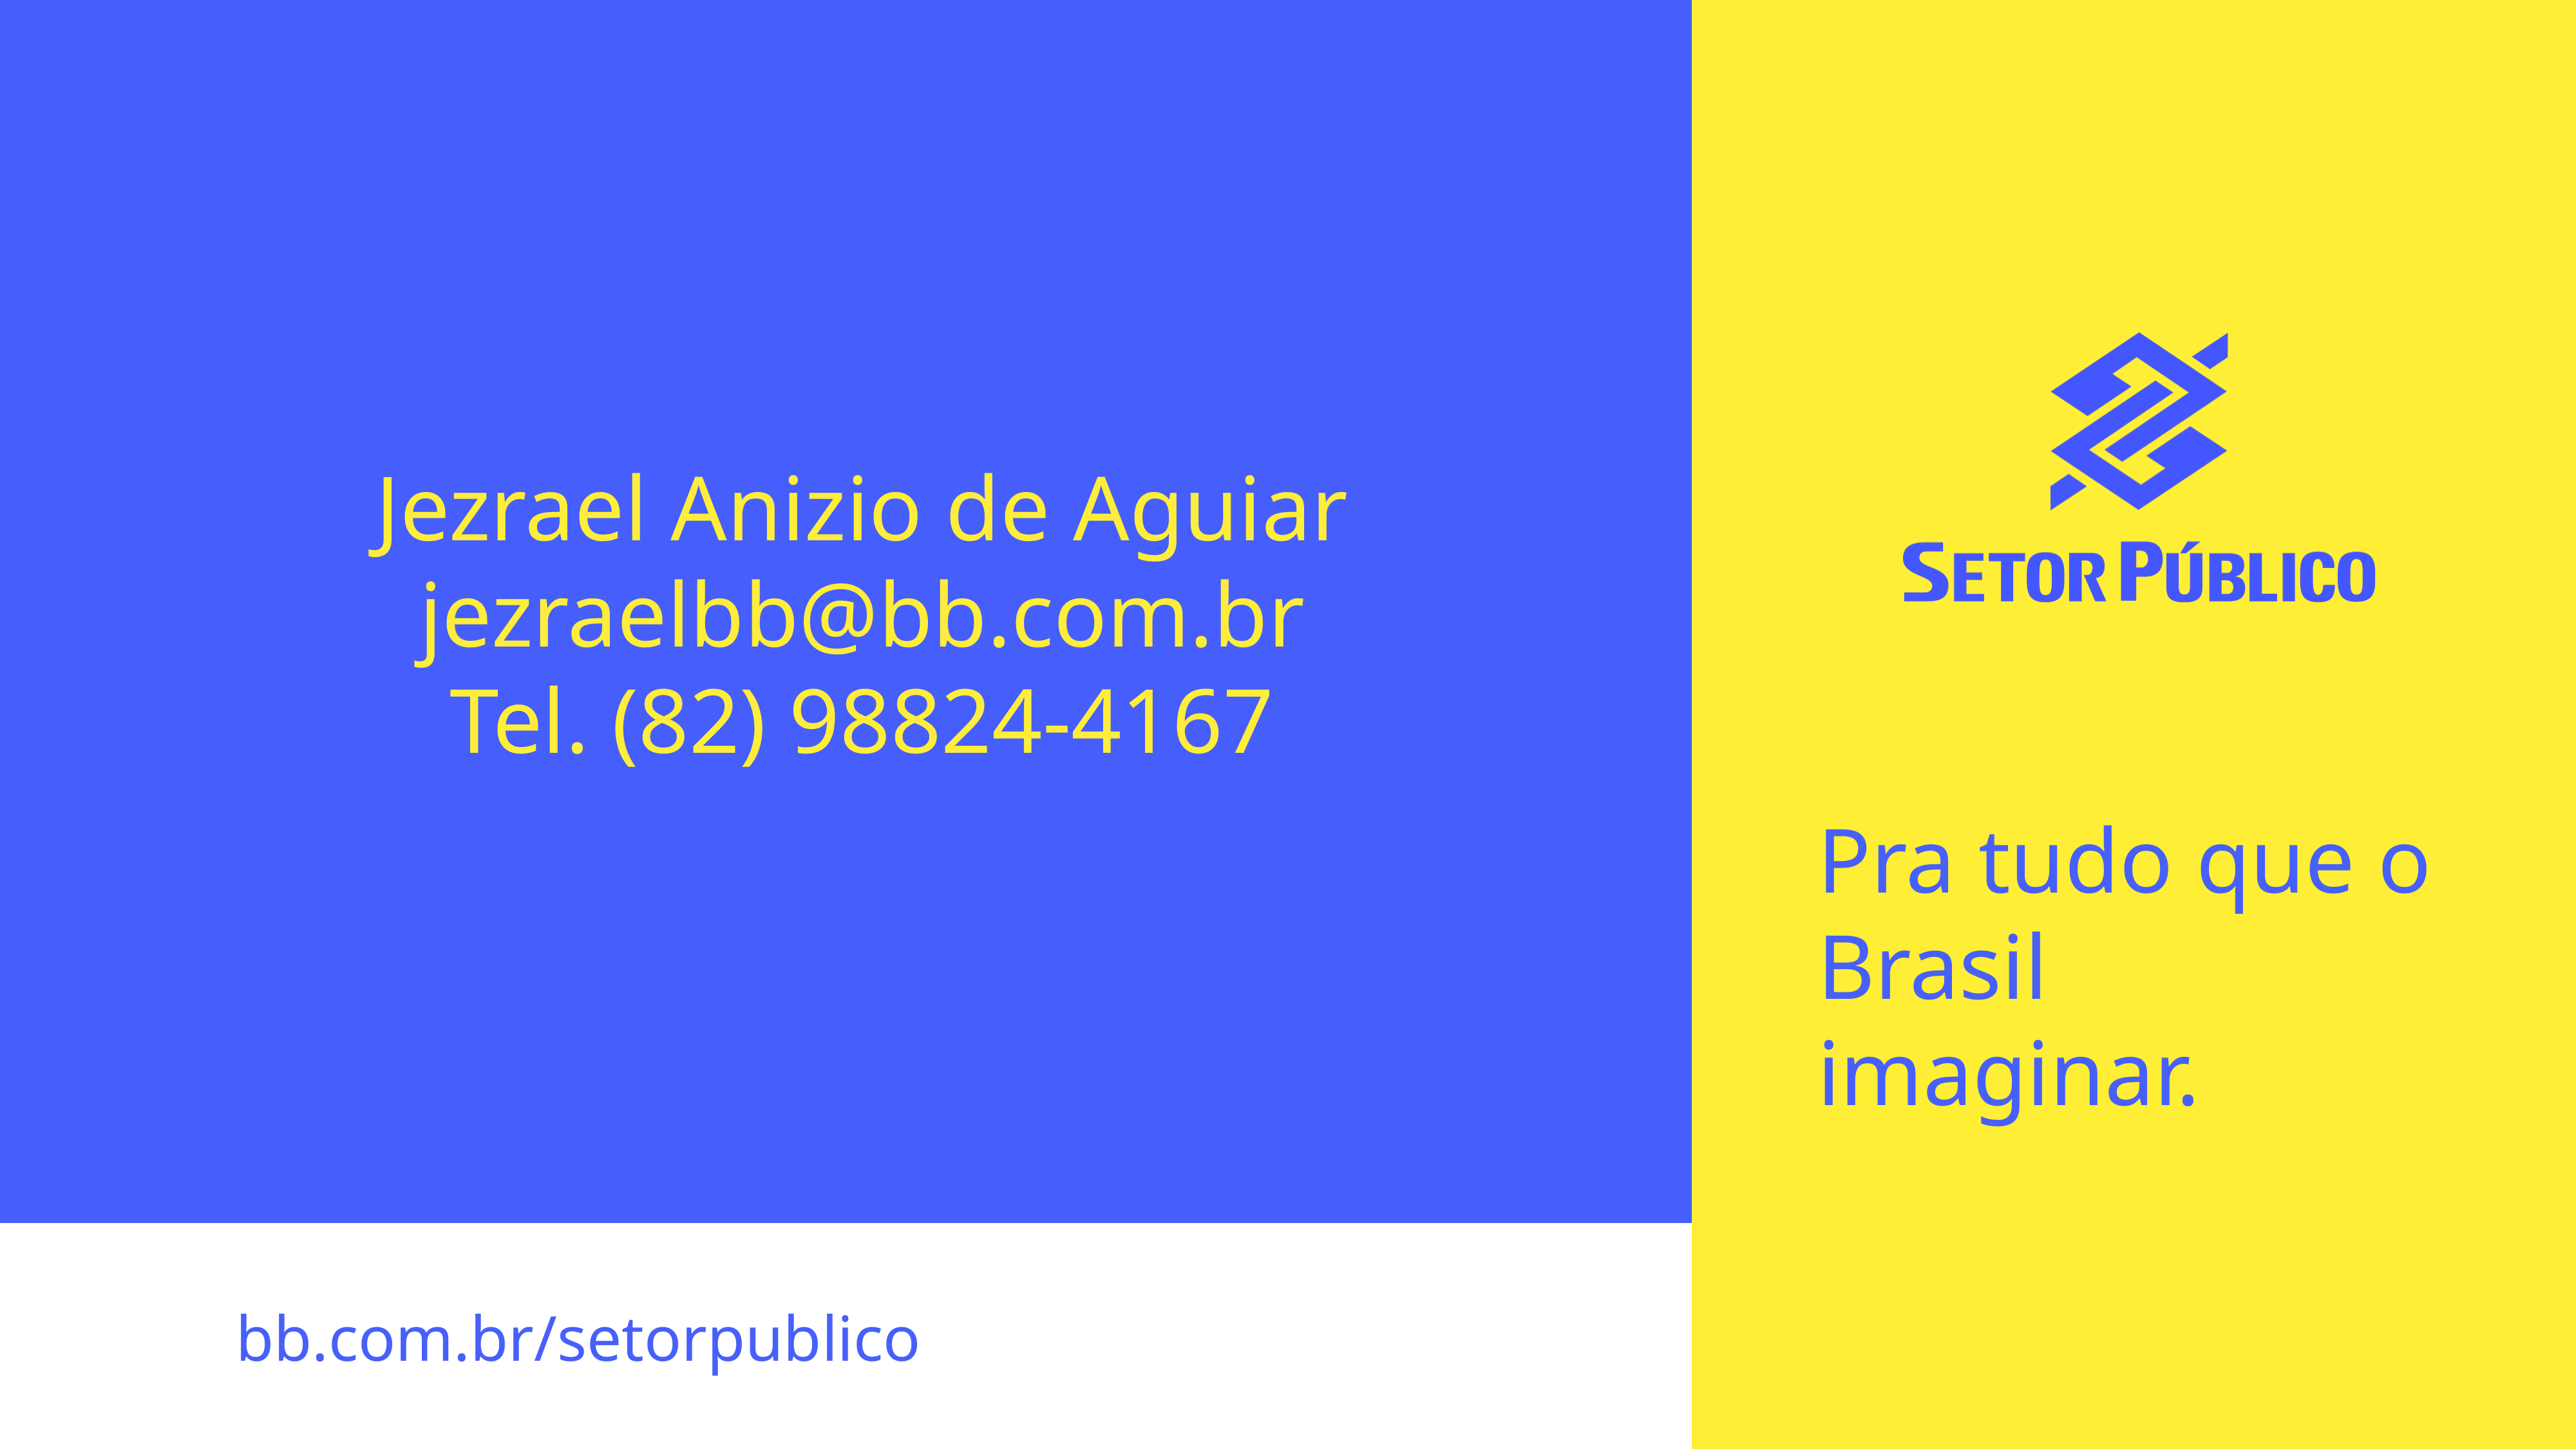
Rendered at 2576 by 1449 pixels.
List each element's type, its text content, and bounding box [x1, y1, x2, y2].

text_box bb.com.br/setorpublico [230, 1277, 981, 1395]
text_box Pra tudo que o Brasil imaginar. [1812, 710, 2457, 1217]
title Jezrael Anizio de Aguiar jezraelbb@bb.com.br Tel. (82) 98824-4167 [107, 455, 1617, 768]
text_box [0, 0, 2576, 1449]
picture [1903, 332, 2376, 603]
